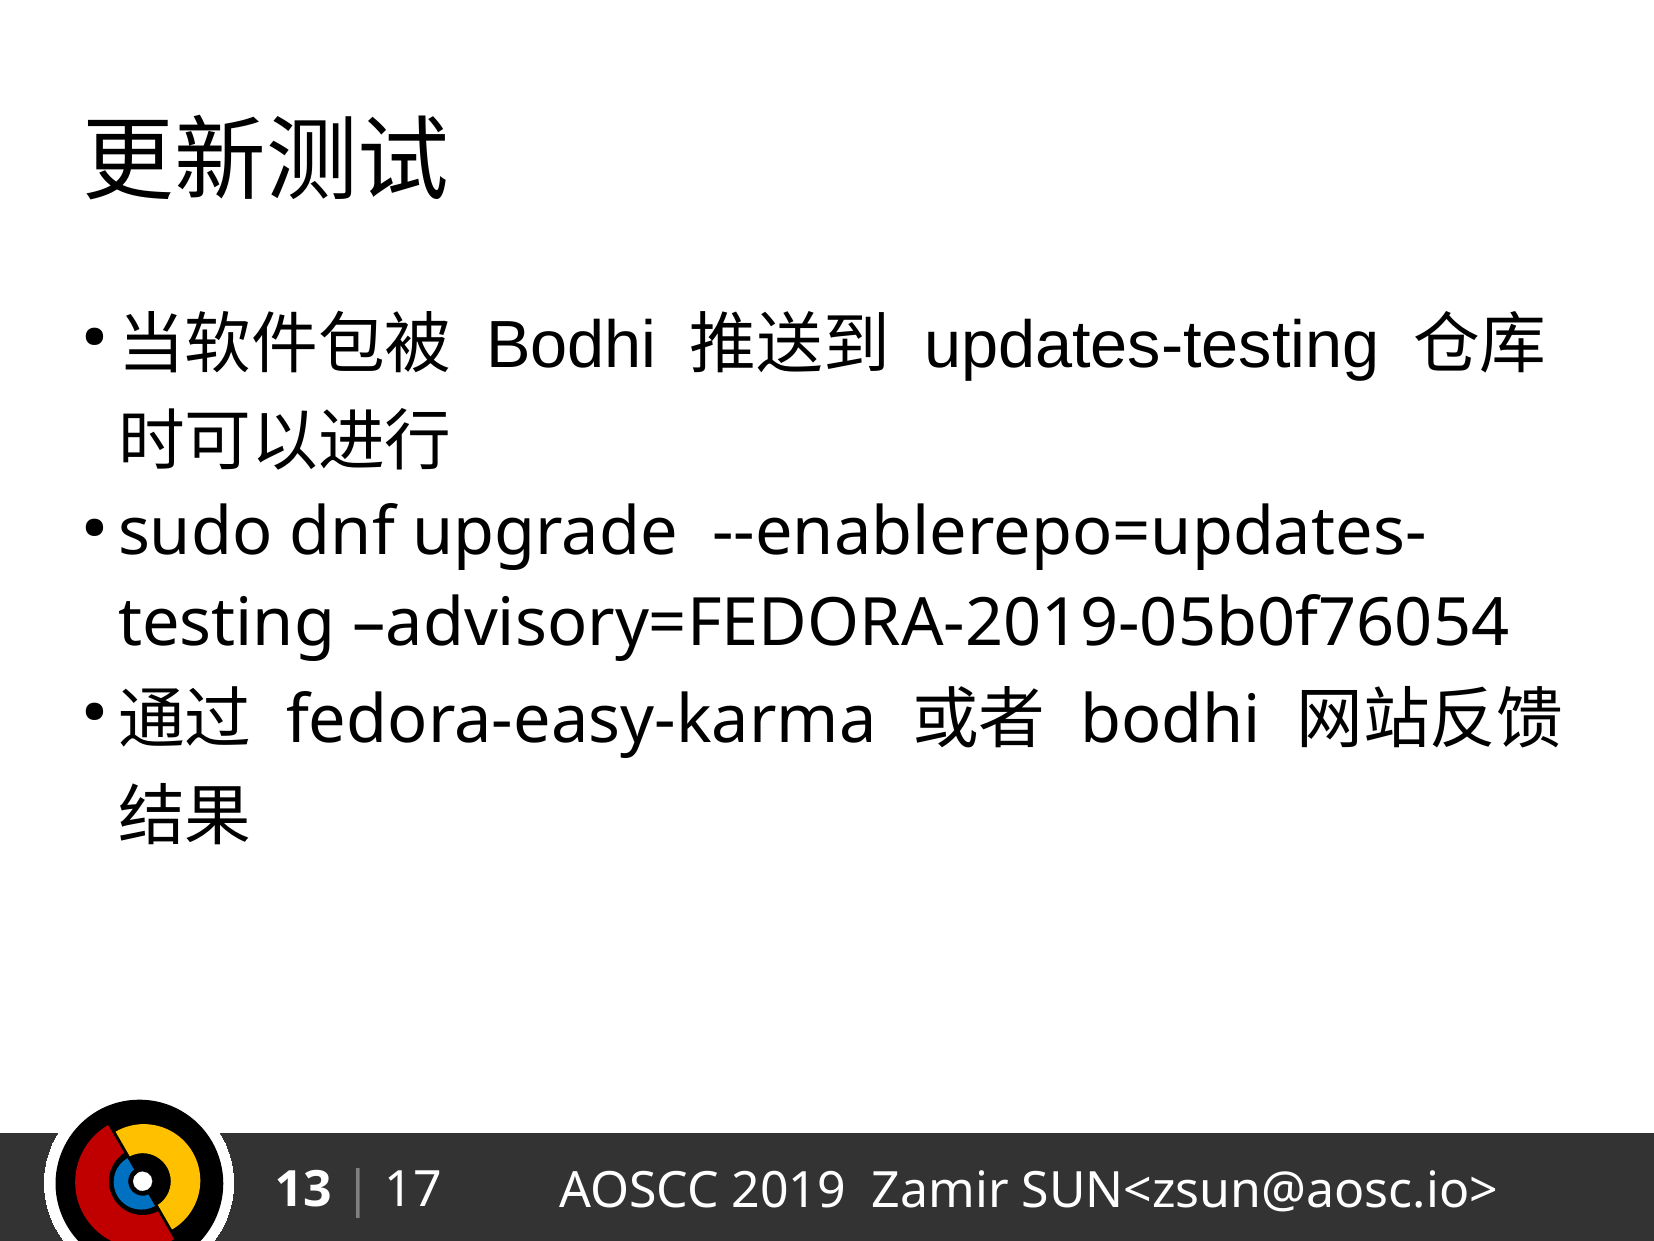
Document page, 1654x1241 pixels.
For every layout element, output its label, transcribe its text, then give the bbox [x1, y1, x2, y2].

title 更新测试 [82, 49, 1571, 257]
subtitle 当软件包被 Bodhi 推送到 updates-testing 仓库时可以进行 sudo dnf upgrade --enablerepo=updates-testing –advisory=FEDORA-2019-05b0f76054 通过 fedora-easy-karma 或者 bodhi 网站反馈结果 [82, 290, 1571, 1010]
